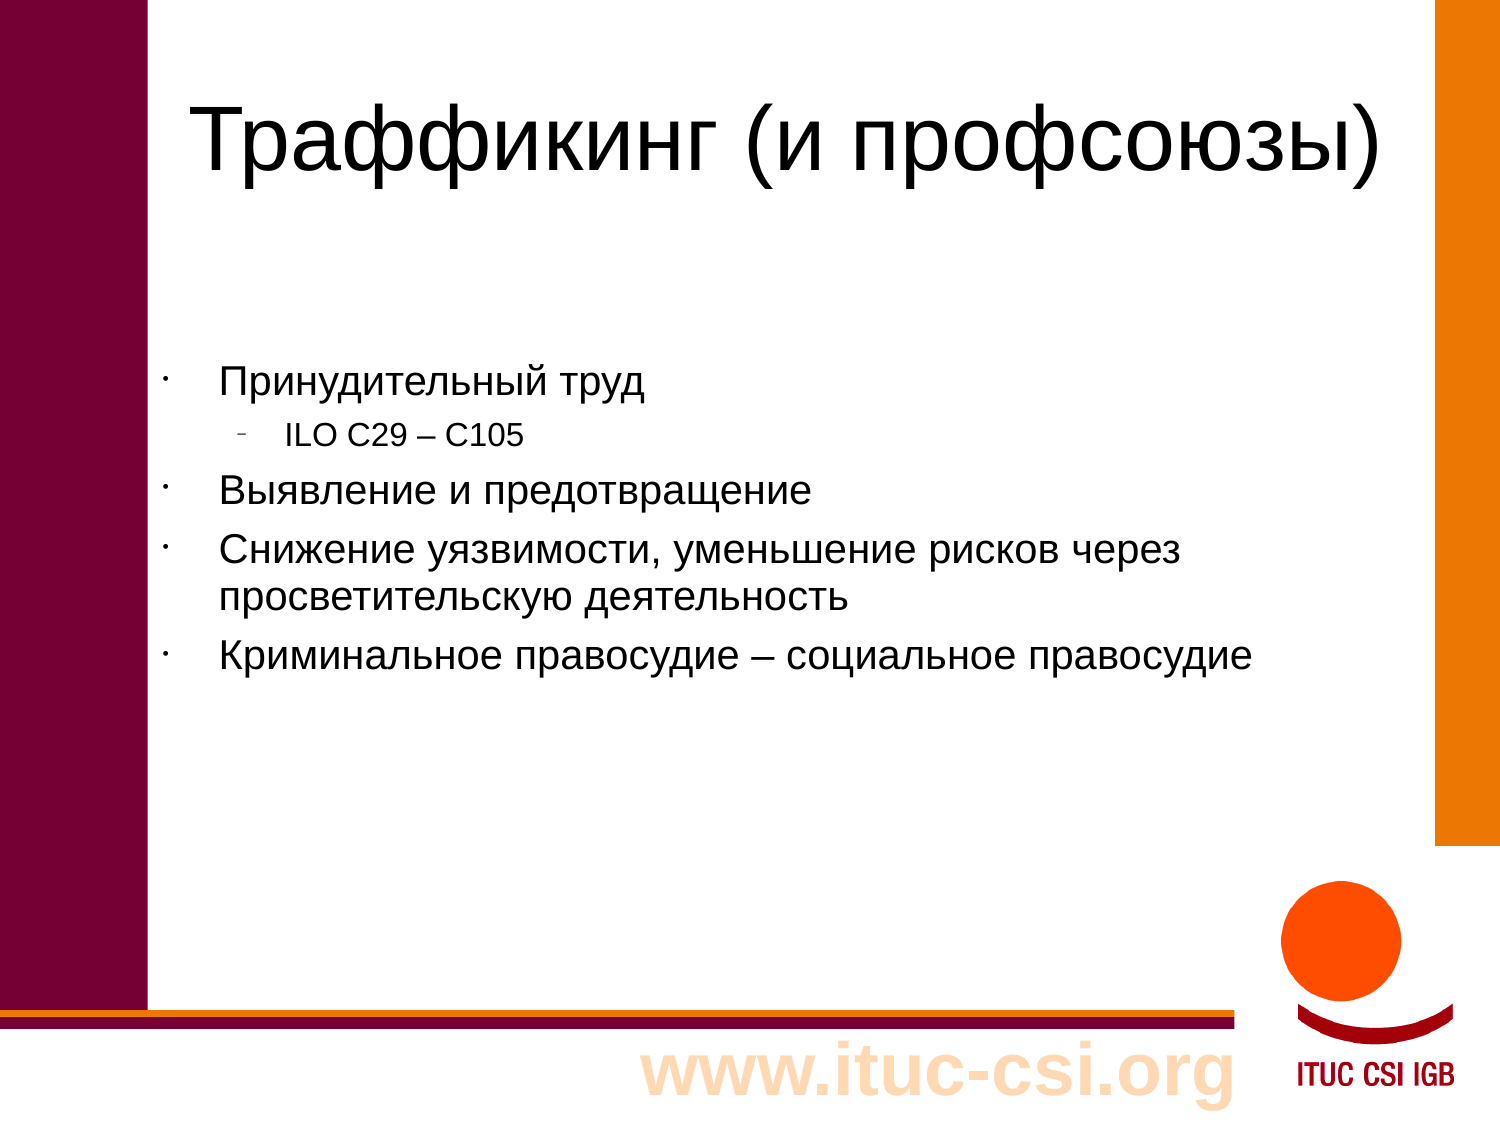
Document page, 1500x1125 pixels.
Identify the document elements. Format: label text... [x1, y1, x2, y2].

picture [1281, 881, 1454, 1086]
title Траффикинг (и профсоюзы) [147, 45, 1425, 233]
list Принудительный труд ILO C29 – C105 Выявление и предотвращение Снижение уязвимости, уменьшение рисков через просветительскую деятельность Криминальное правосудие – социальное правосудие [147, 262, 1425, 811]
